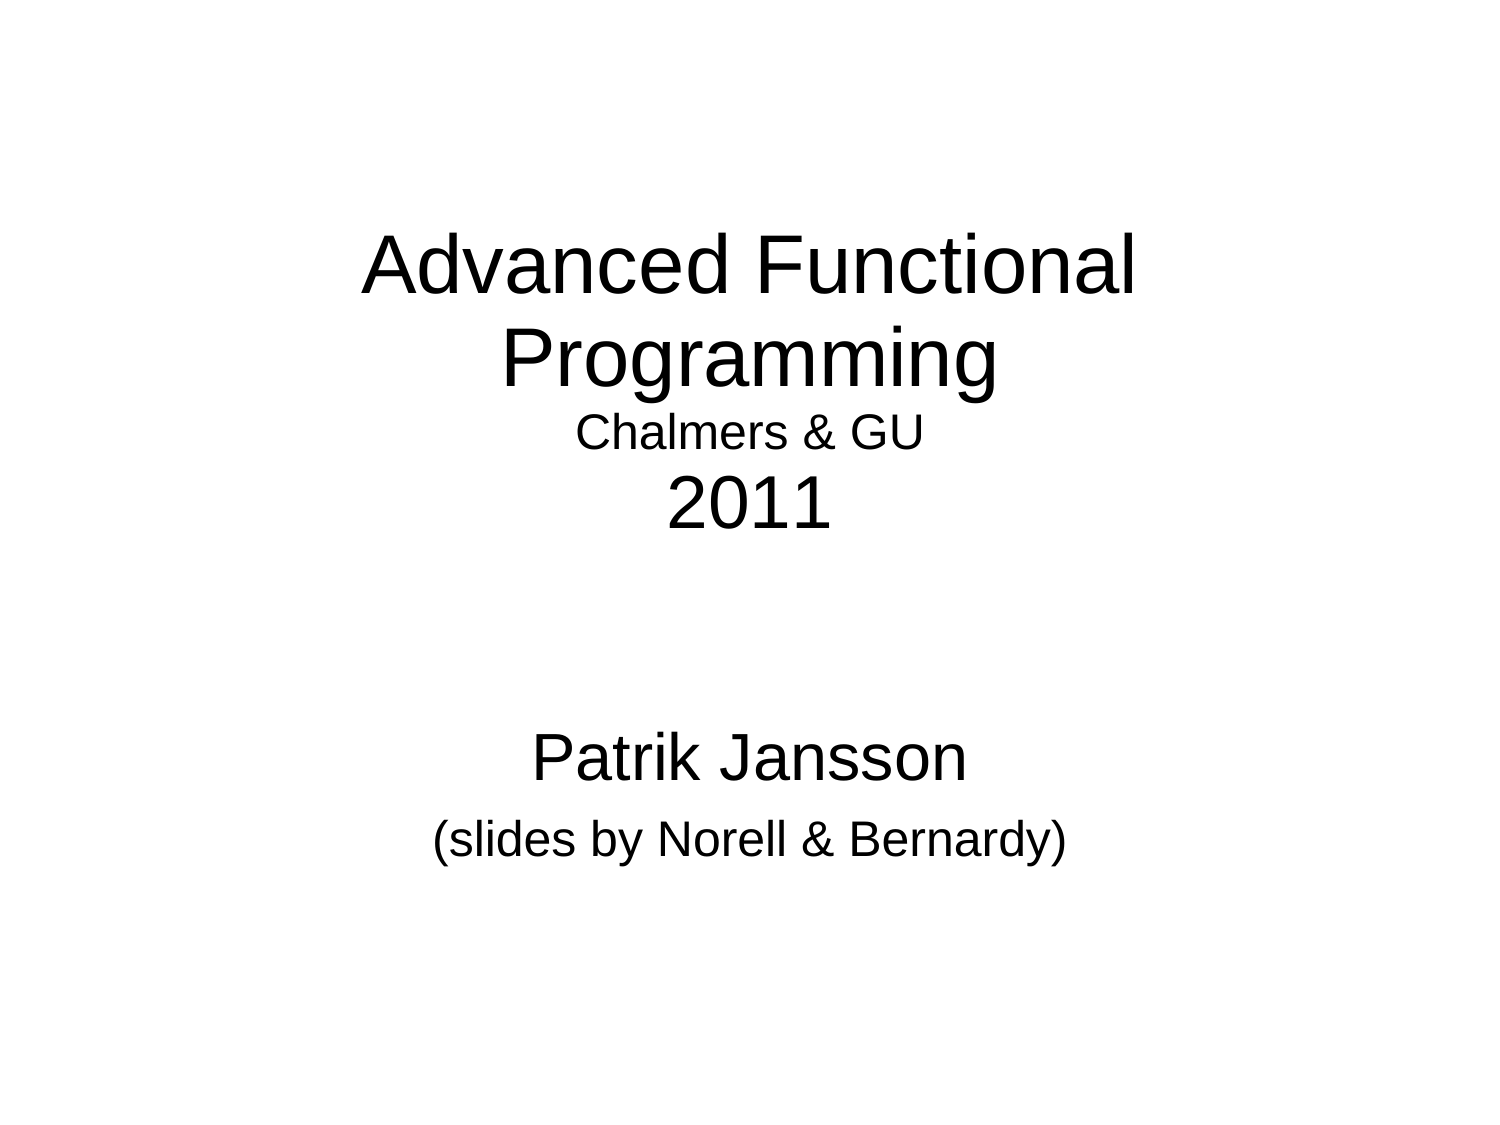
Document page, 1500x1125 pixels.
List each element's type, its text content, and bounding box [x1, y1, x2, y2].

text_box Patrik Jansson (slides by Norell & Bernardy) [187, 712, 1313, 898]
title Advanced Functional Programming Chalmers & GU 2011 [112, 162, 1388, 601]
